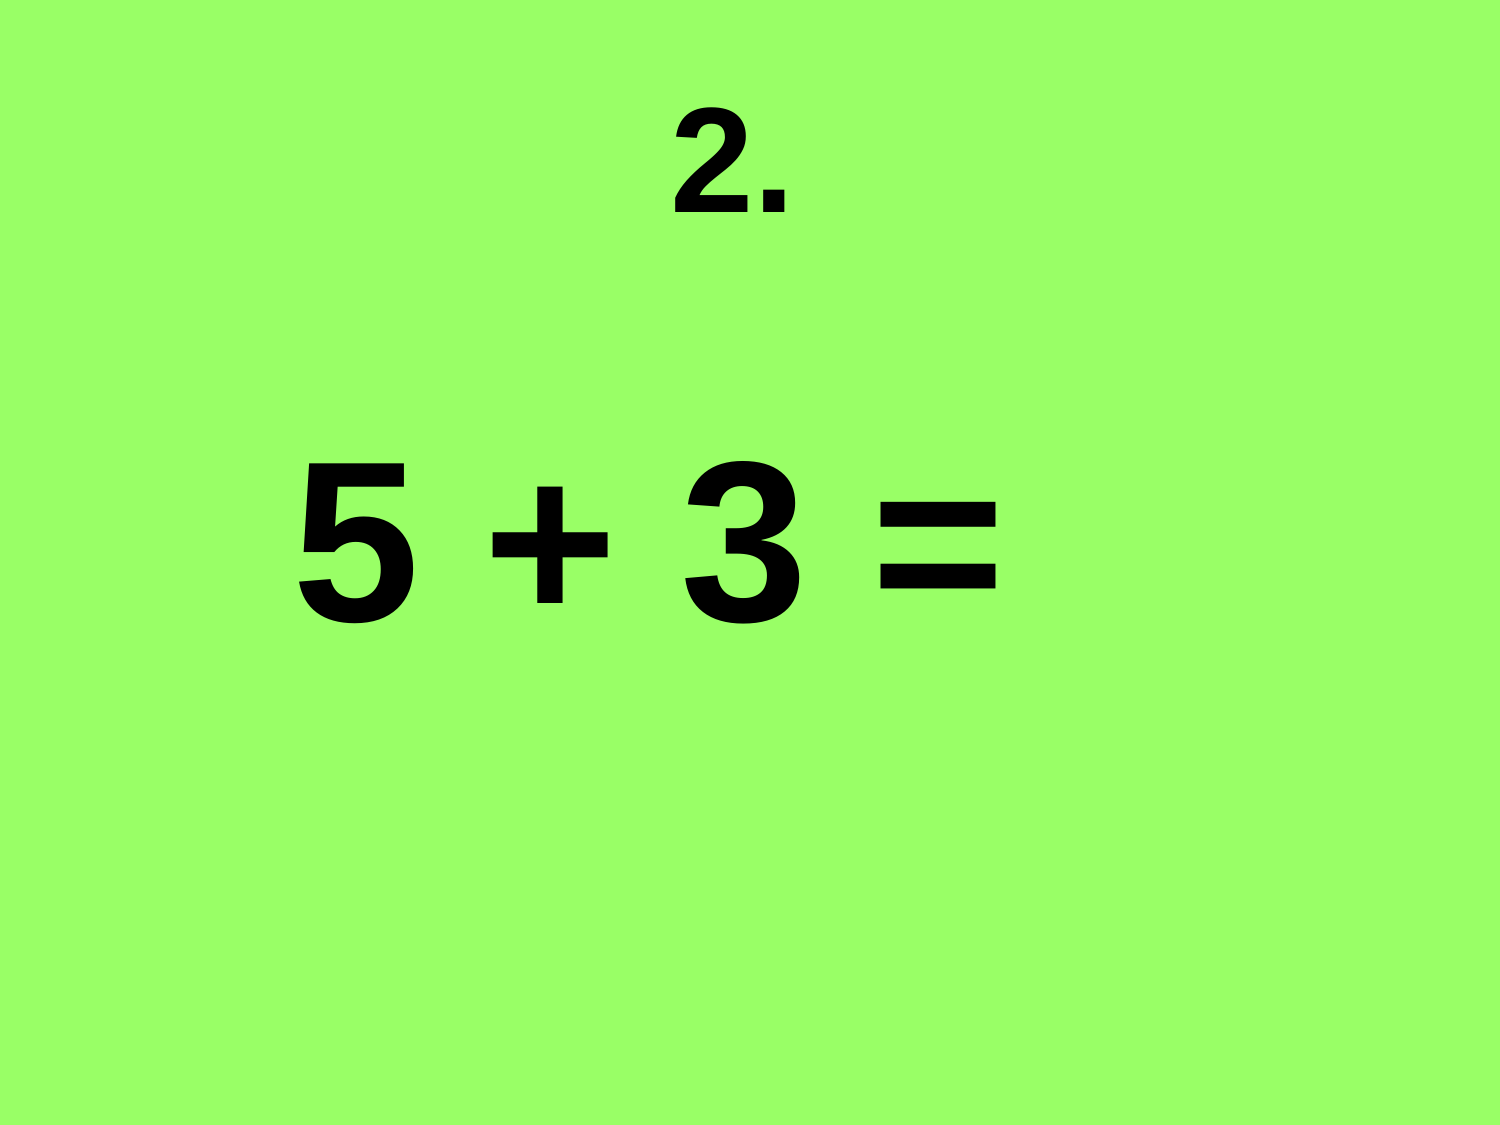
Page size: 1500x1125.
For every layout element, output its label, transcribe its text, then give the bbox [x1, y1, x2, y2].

text_box 2. [655, 54, 880, 251]
title 5 + 3 = [0, 384, 1376, 675]
